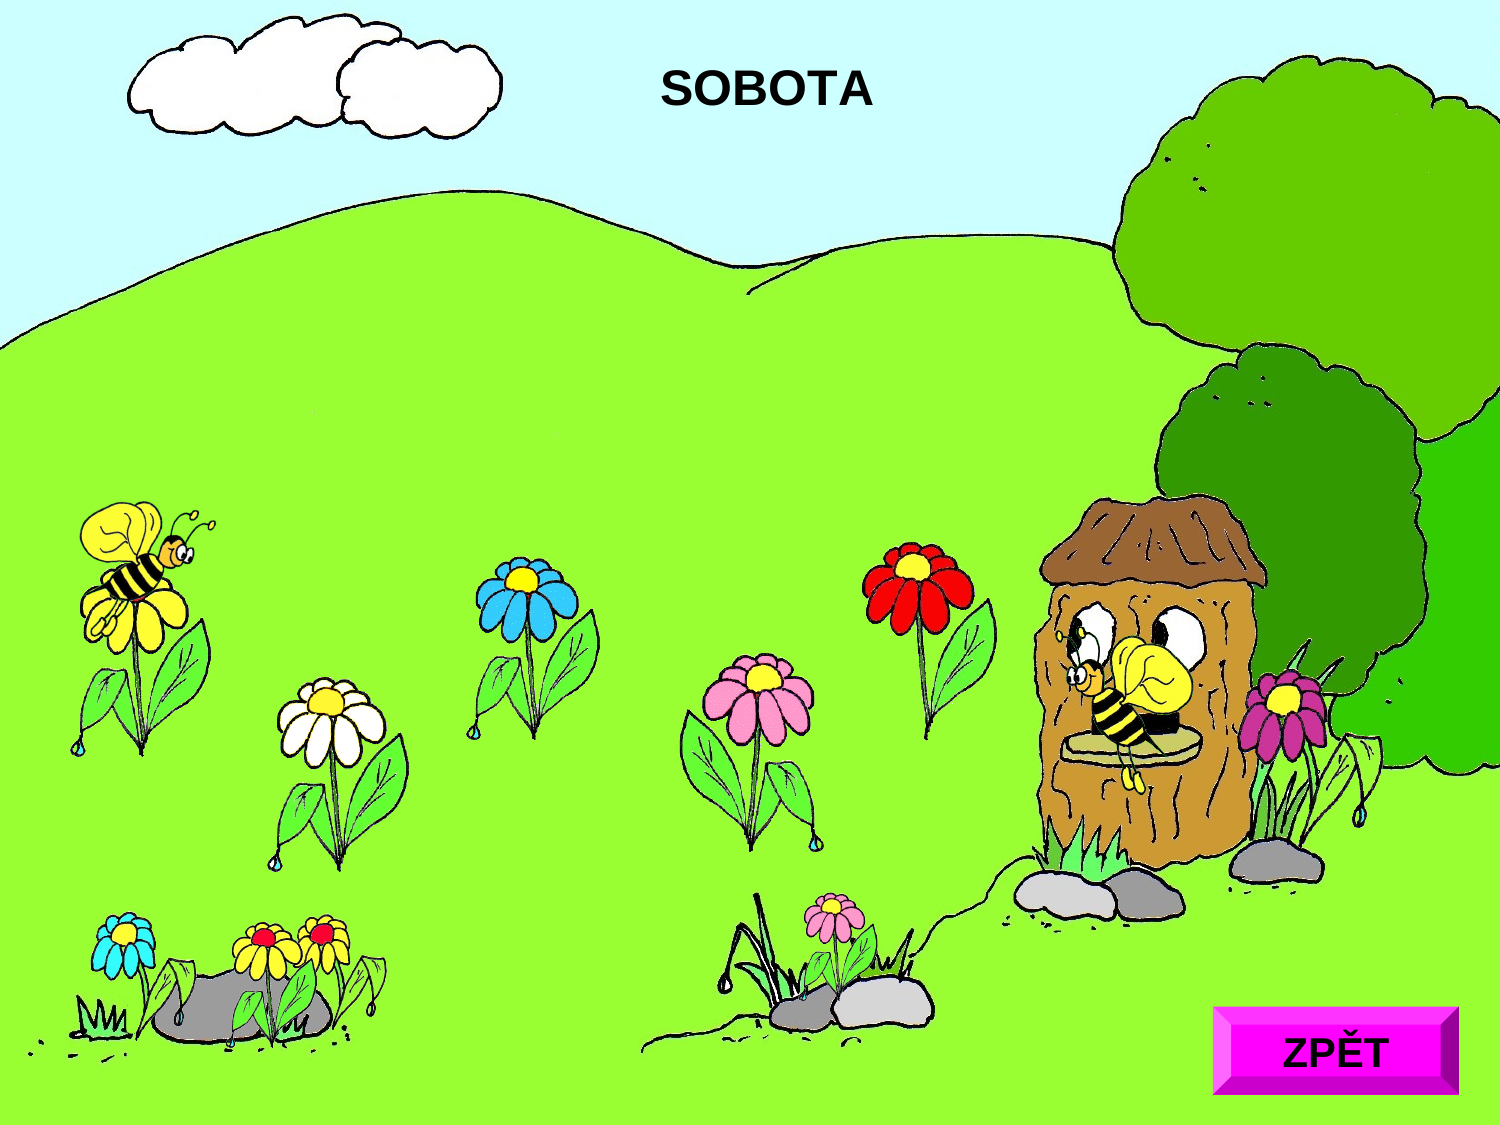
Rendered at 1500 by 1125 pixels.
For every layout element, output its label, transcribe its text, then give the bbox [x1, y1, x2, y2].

picture [0, 0, 1500, 1125]
text_box ZPĚT [1232, 1025, 1440, 1076]
text_box SOBOTA [573, 47, 961, 124]
